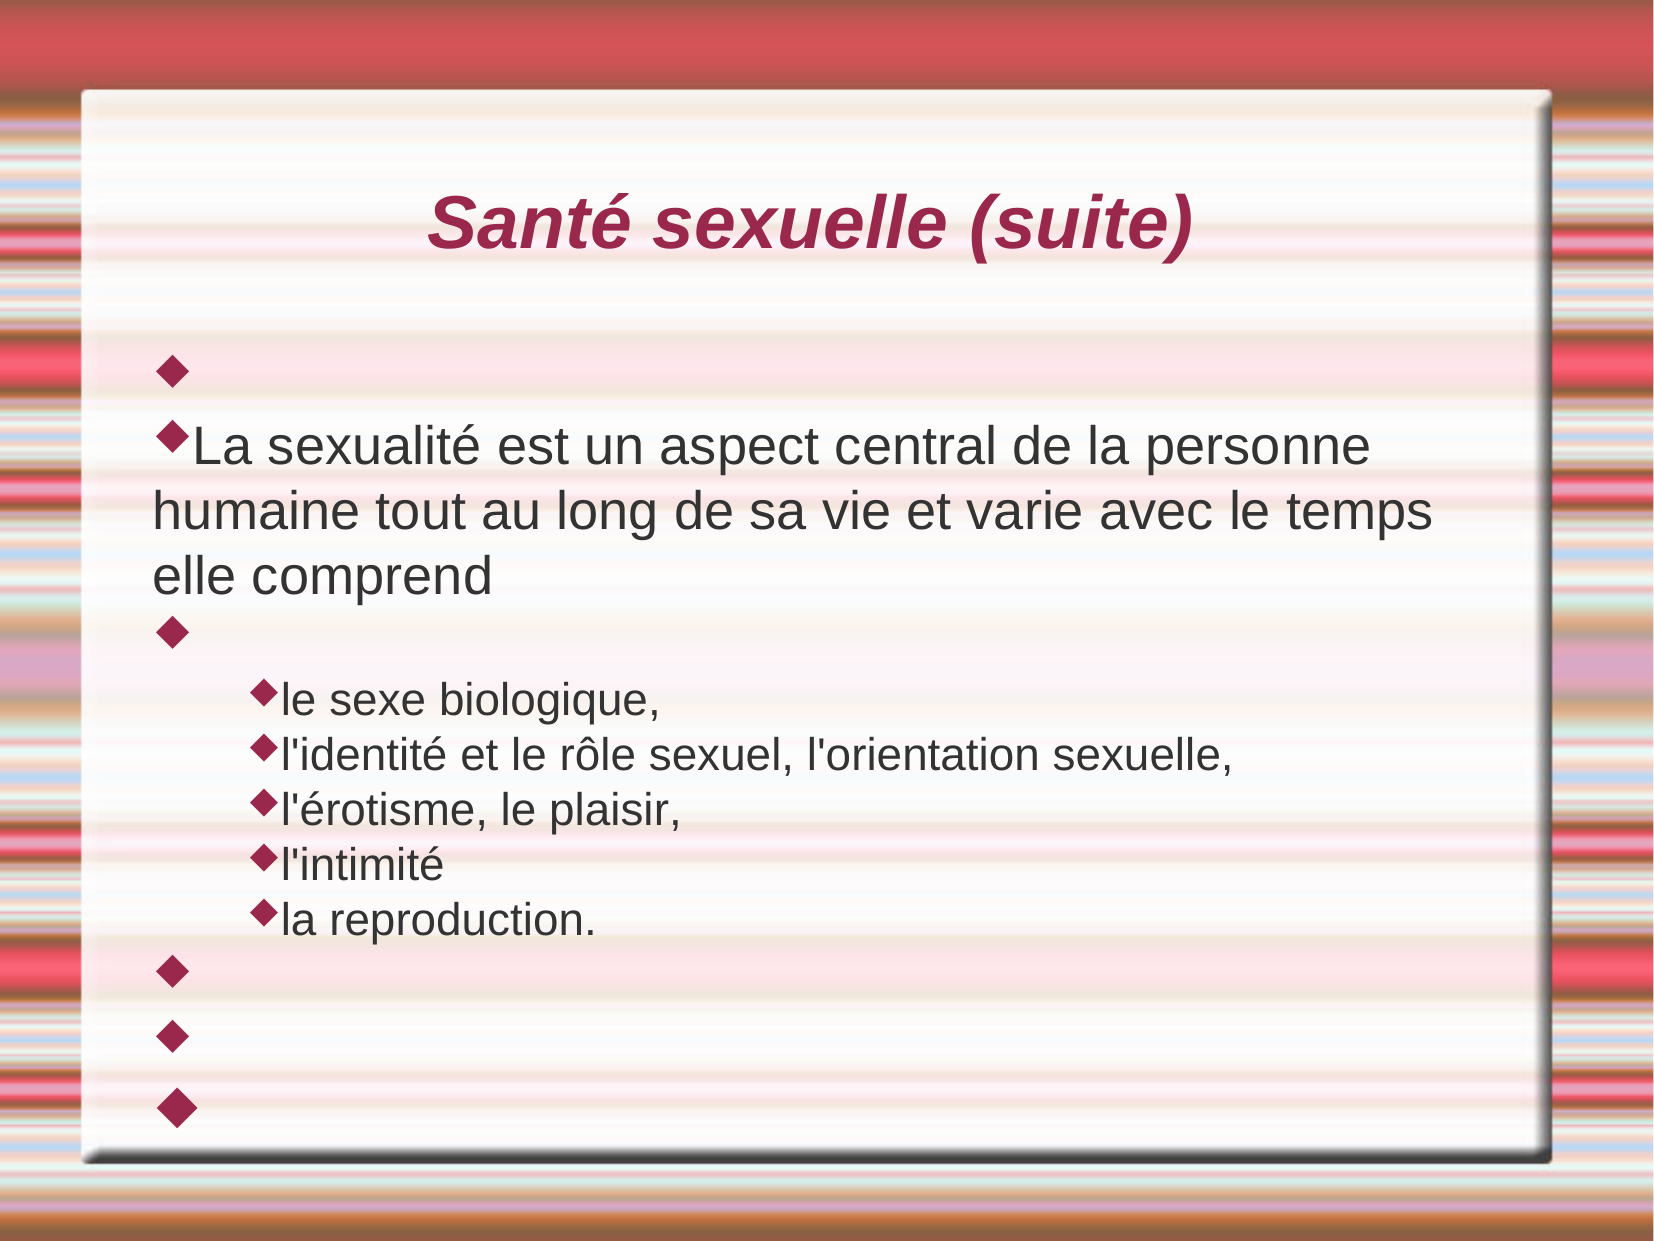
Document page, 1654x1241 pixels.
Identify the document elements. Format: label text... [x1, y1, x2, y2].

title Santé sexuelle (suite) [88, 114, 1534, 322]
list La sexualité est un aspect central de la personne humaine tout au long de sa vie et varie avec le temps elle comprend le sexe biologique, l'identité et le rôle sexuel, l'orientation sexuelle, l'érotisme, le plaisir, l'intimité la reproduction. [152, 344, 1534, 1127]
